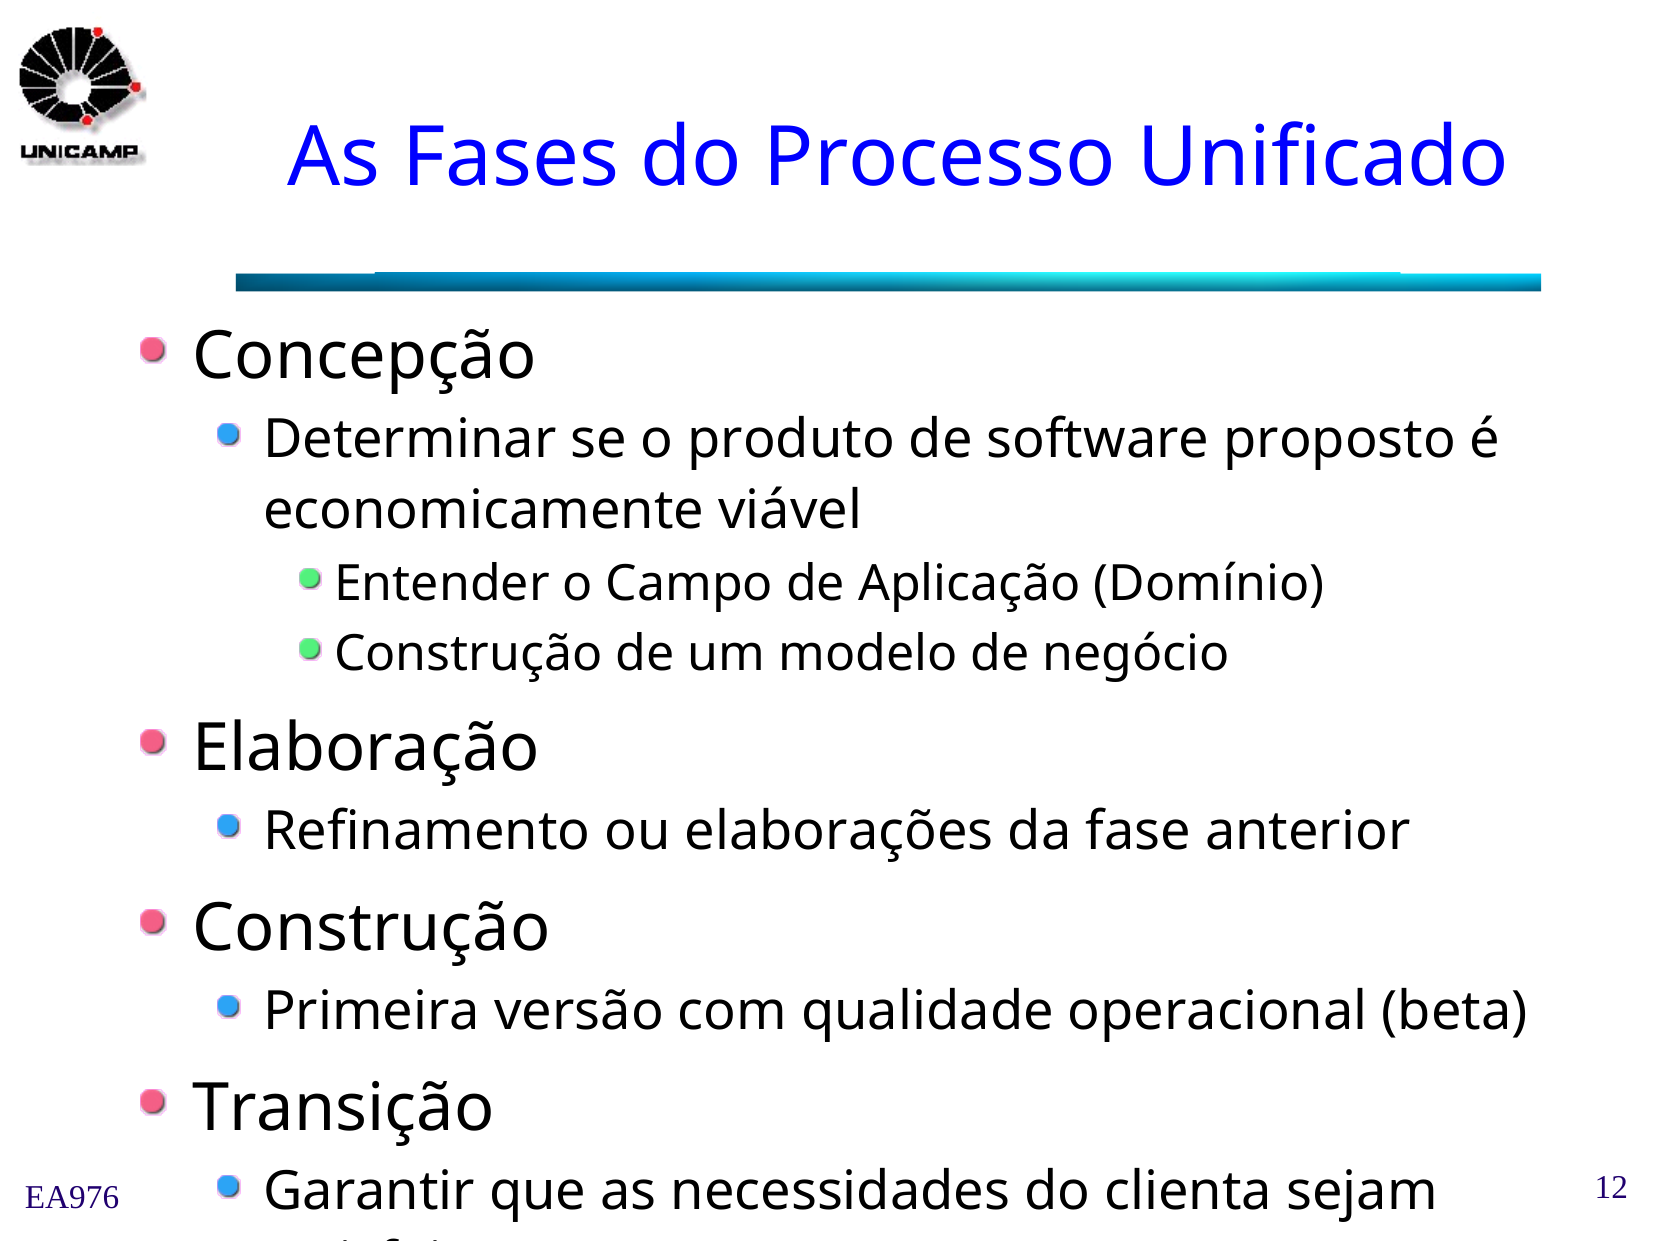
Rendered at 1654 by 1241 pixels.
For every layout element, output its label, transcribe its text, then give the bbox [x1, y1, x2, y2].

picture [125, 272, 1654, 295]
list Concepção Determinar se o produto de software proposto é economicamente viável Entender o Campo de Aplicação (Domínio) Construção de um modelo de negócio Elaboração Refinamento ou elaborações da fase anterior Construção Primeira versão com qualidade operacional (beta) Transição Garantir que as necessidades do clienta sejam satisfeitas [121, 309, 1534, 1227]
title As Fases do Processo Unificado [264, 0, 1534, 218]
